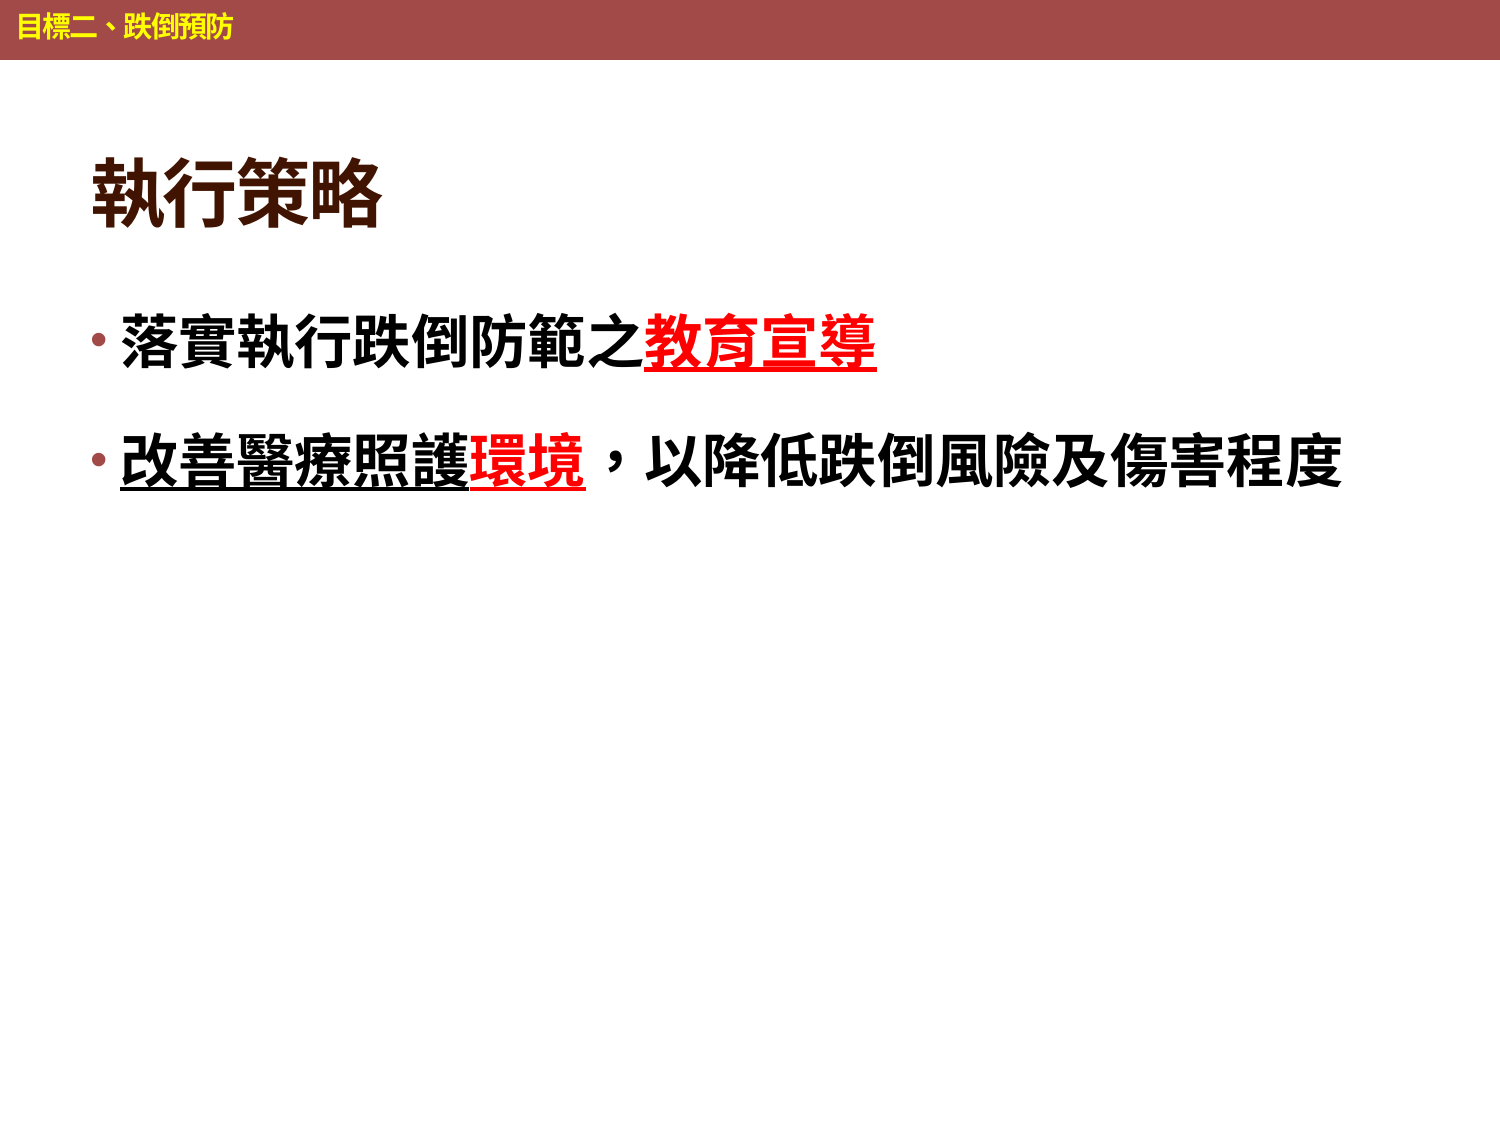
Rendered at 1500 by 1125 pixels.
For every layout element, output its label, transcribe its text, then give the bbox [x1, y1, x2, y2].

list 落實執行跌倒防範之教育宣導 改善醫療照護環境，以降低跌倒風險及傷害程度 [75, 262, 1426, 1063]
text_box 目標二、跌倒預防 [0, 1, 250, 51]
title 執行策略 [75, 87, 1426, 251]
